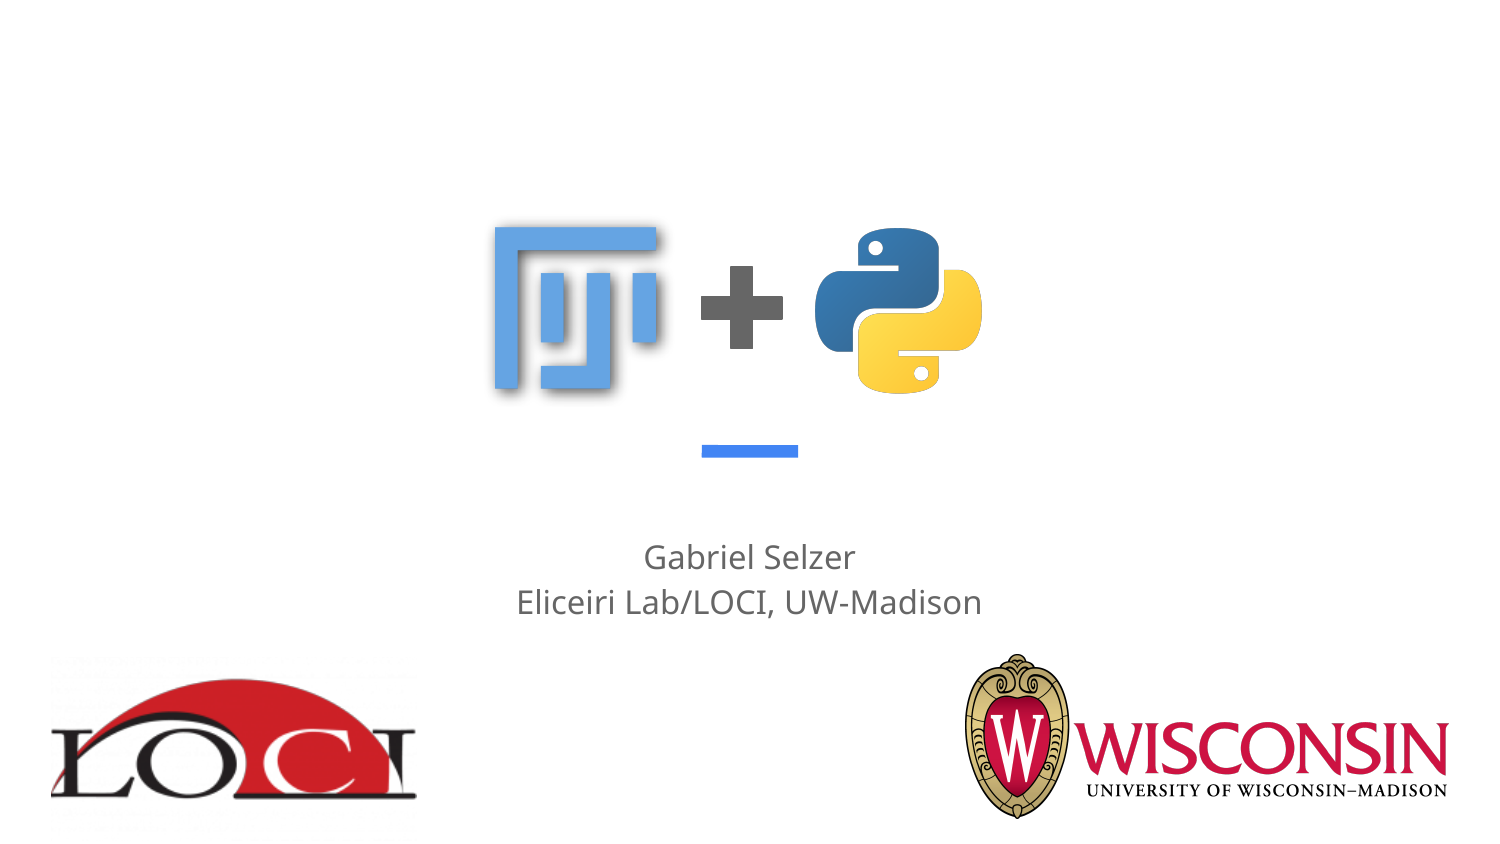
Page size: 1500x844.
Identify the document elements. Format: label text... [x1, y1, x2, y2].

subtitle Gabriel Selzer Eliceiri Lab/LOCI, UW-Madison [51, 519, 1449, 640]
picture [471, 207, 678, 415]
picture [815, 228, 982, 394]
text_box [701, 267, 783, 349]
picture [965, 654, 1449, 819]
picture [51, 657, 417, 841]
